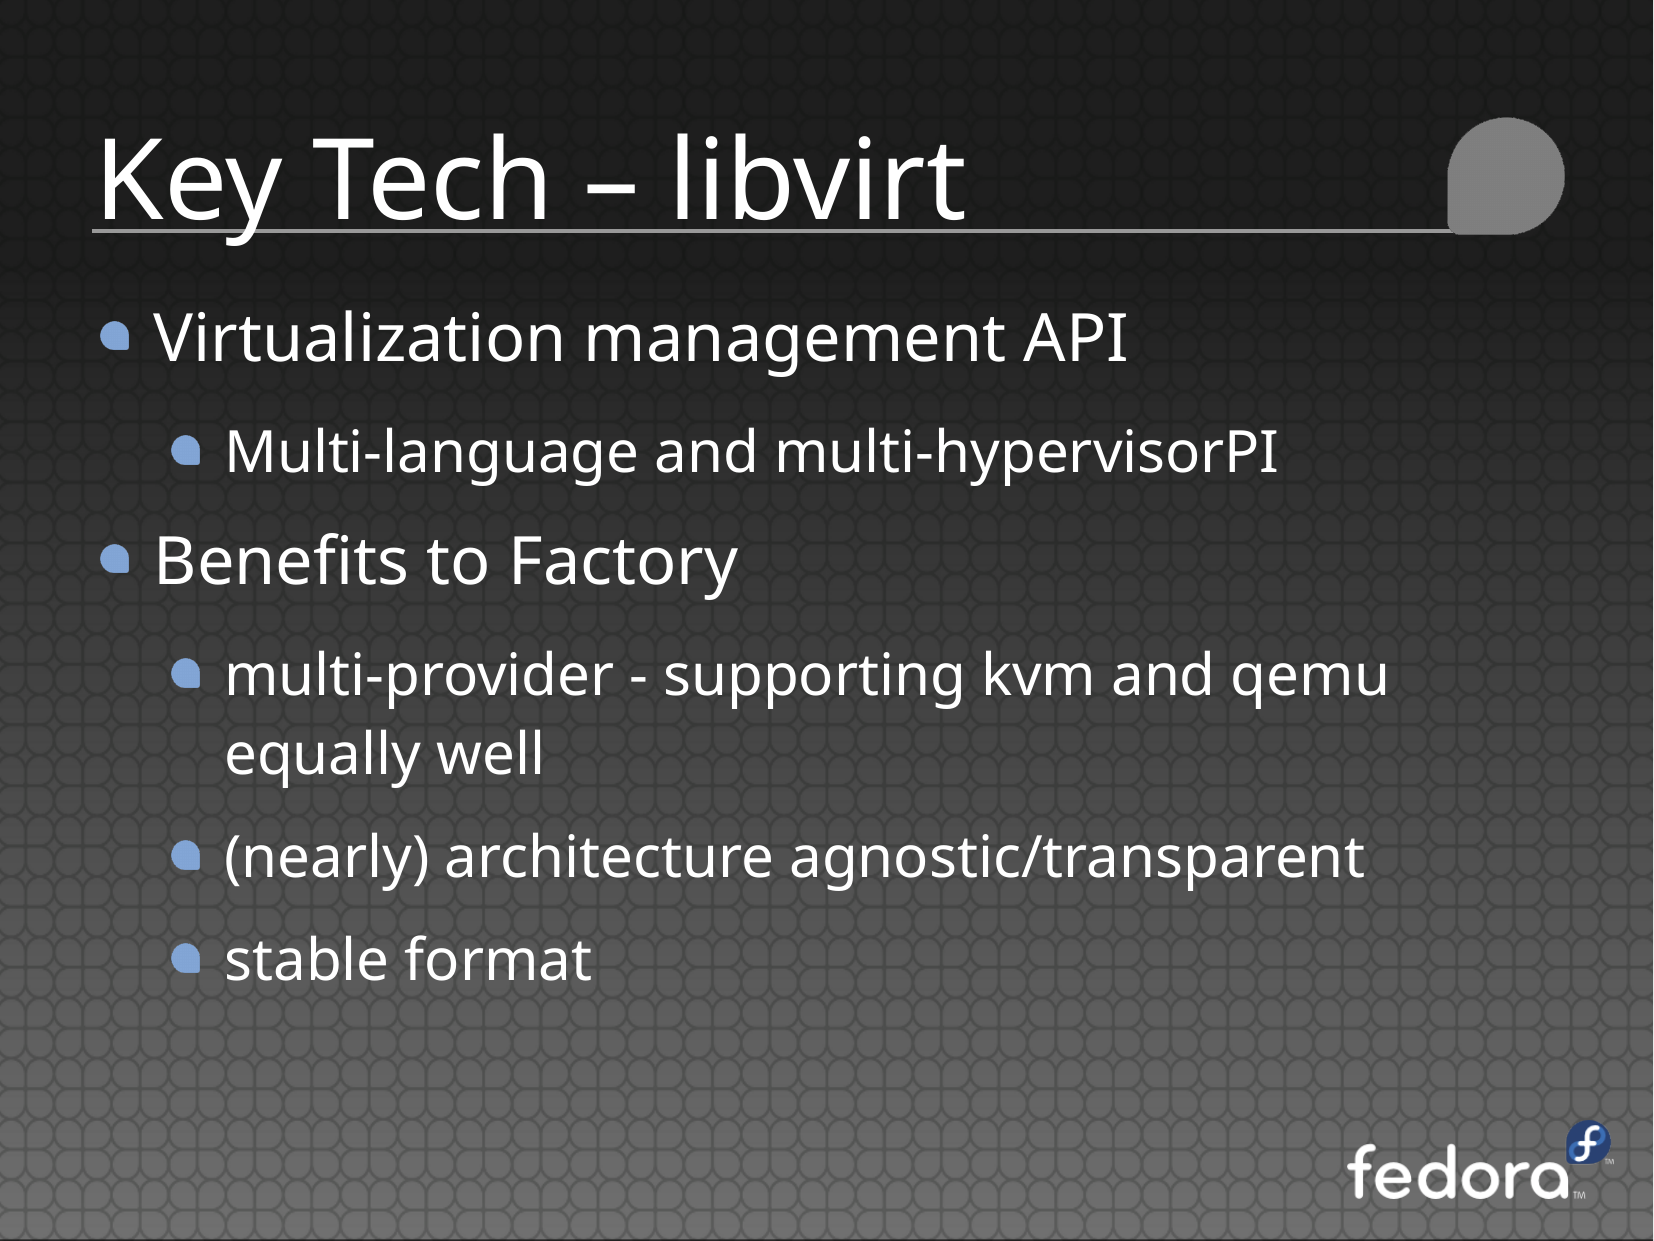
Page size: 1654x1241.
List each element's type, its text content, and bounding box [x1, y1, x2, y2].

list Virtualization management API Multi-language and multi-hypervisorPI Benefits to Factory multi-provider - supporting kvm and qemu equally well (nearly) architecture agnostic/transparent stable format [82, 290, 1571, 1095]
picture [0, 0, 1654, 1241]
title Key Tech – libvirt [94, 100, 1425, 251]
